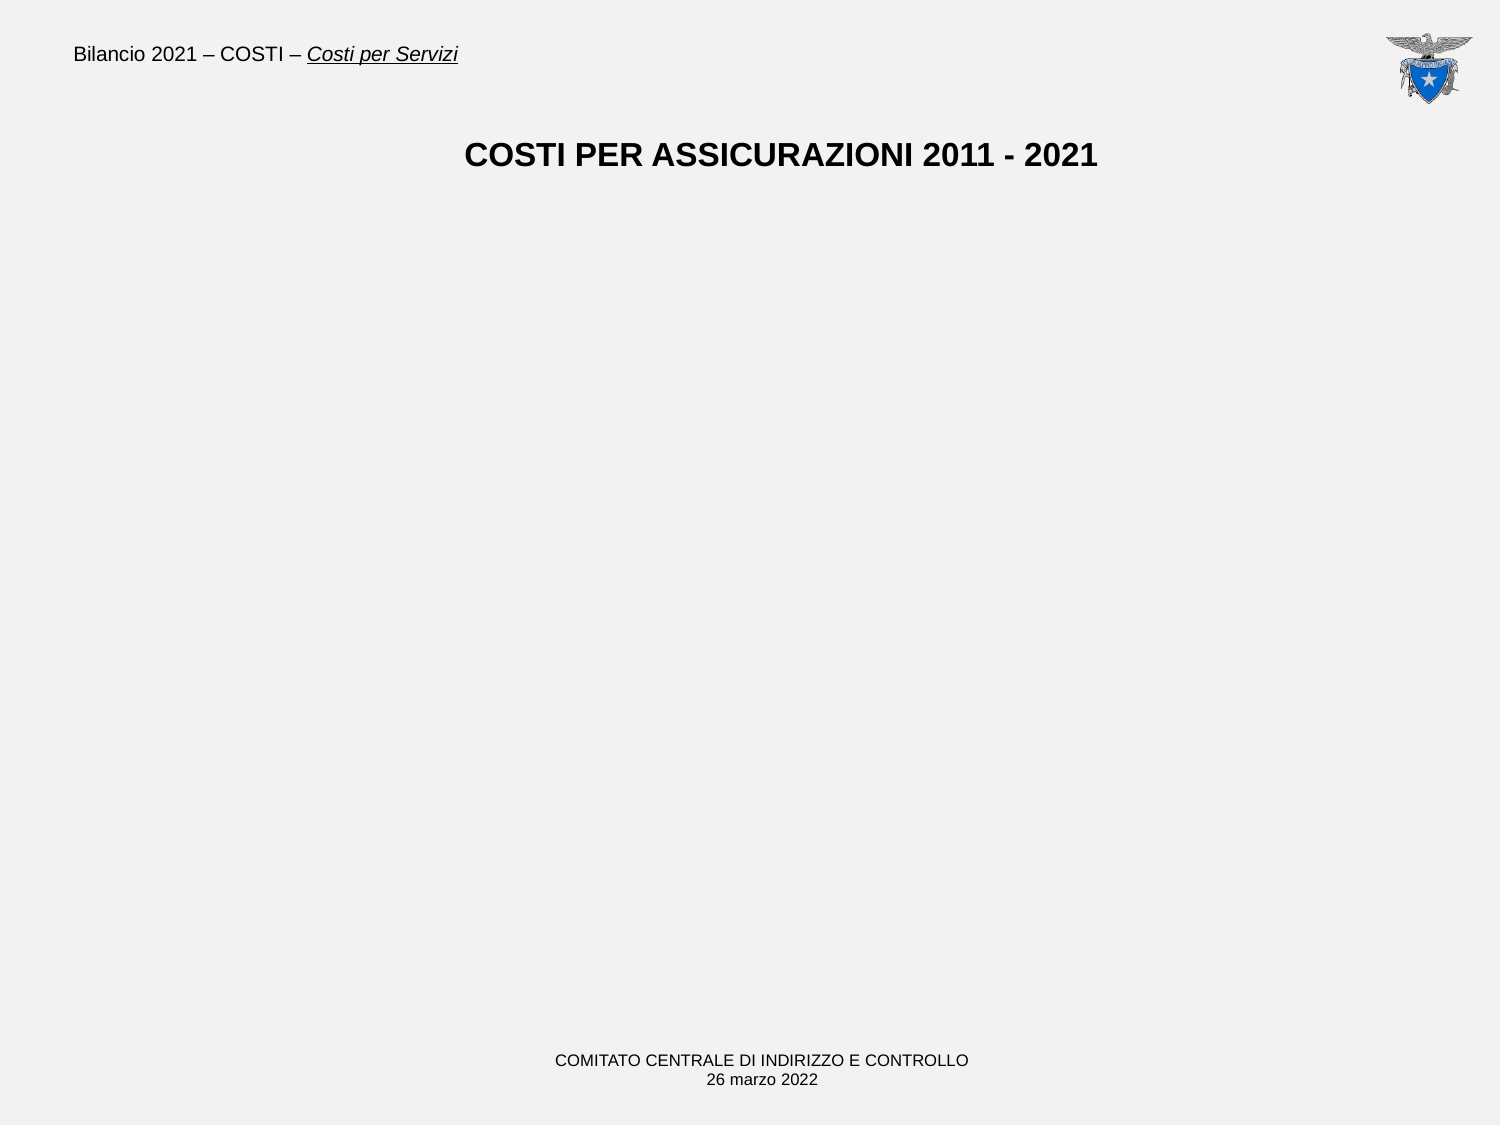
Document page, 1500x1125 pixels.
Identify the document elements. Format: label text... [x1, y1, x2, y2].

picture [1382, 29, 1477, 112]
text_box COMITATO CENTRALE DI INDIRIZZO E CONTROLLO 26 marzo 2022 [278, 1044, 1247, 1100]
text_box Bilancio 2021 – COSTI – Costi per Servizi [58, 35, 622, 76]
text_box COSTI PER ASSICURAZIONI 2011 - 2021 [292, 128, 1270, 185]
